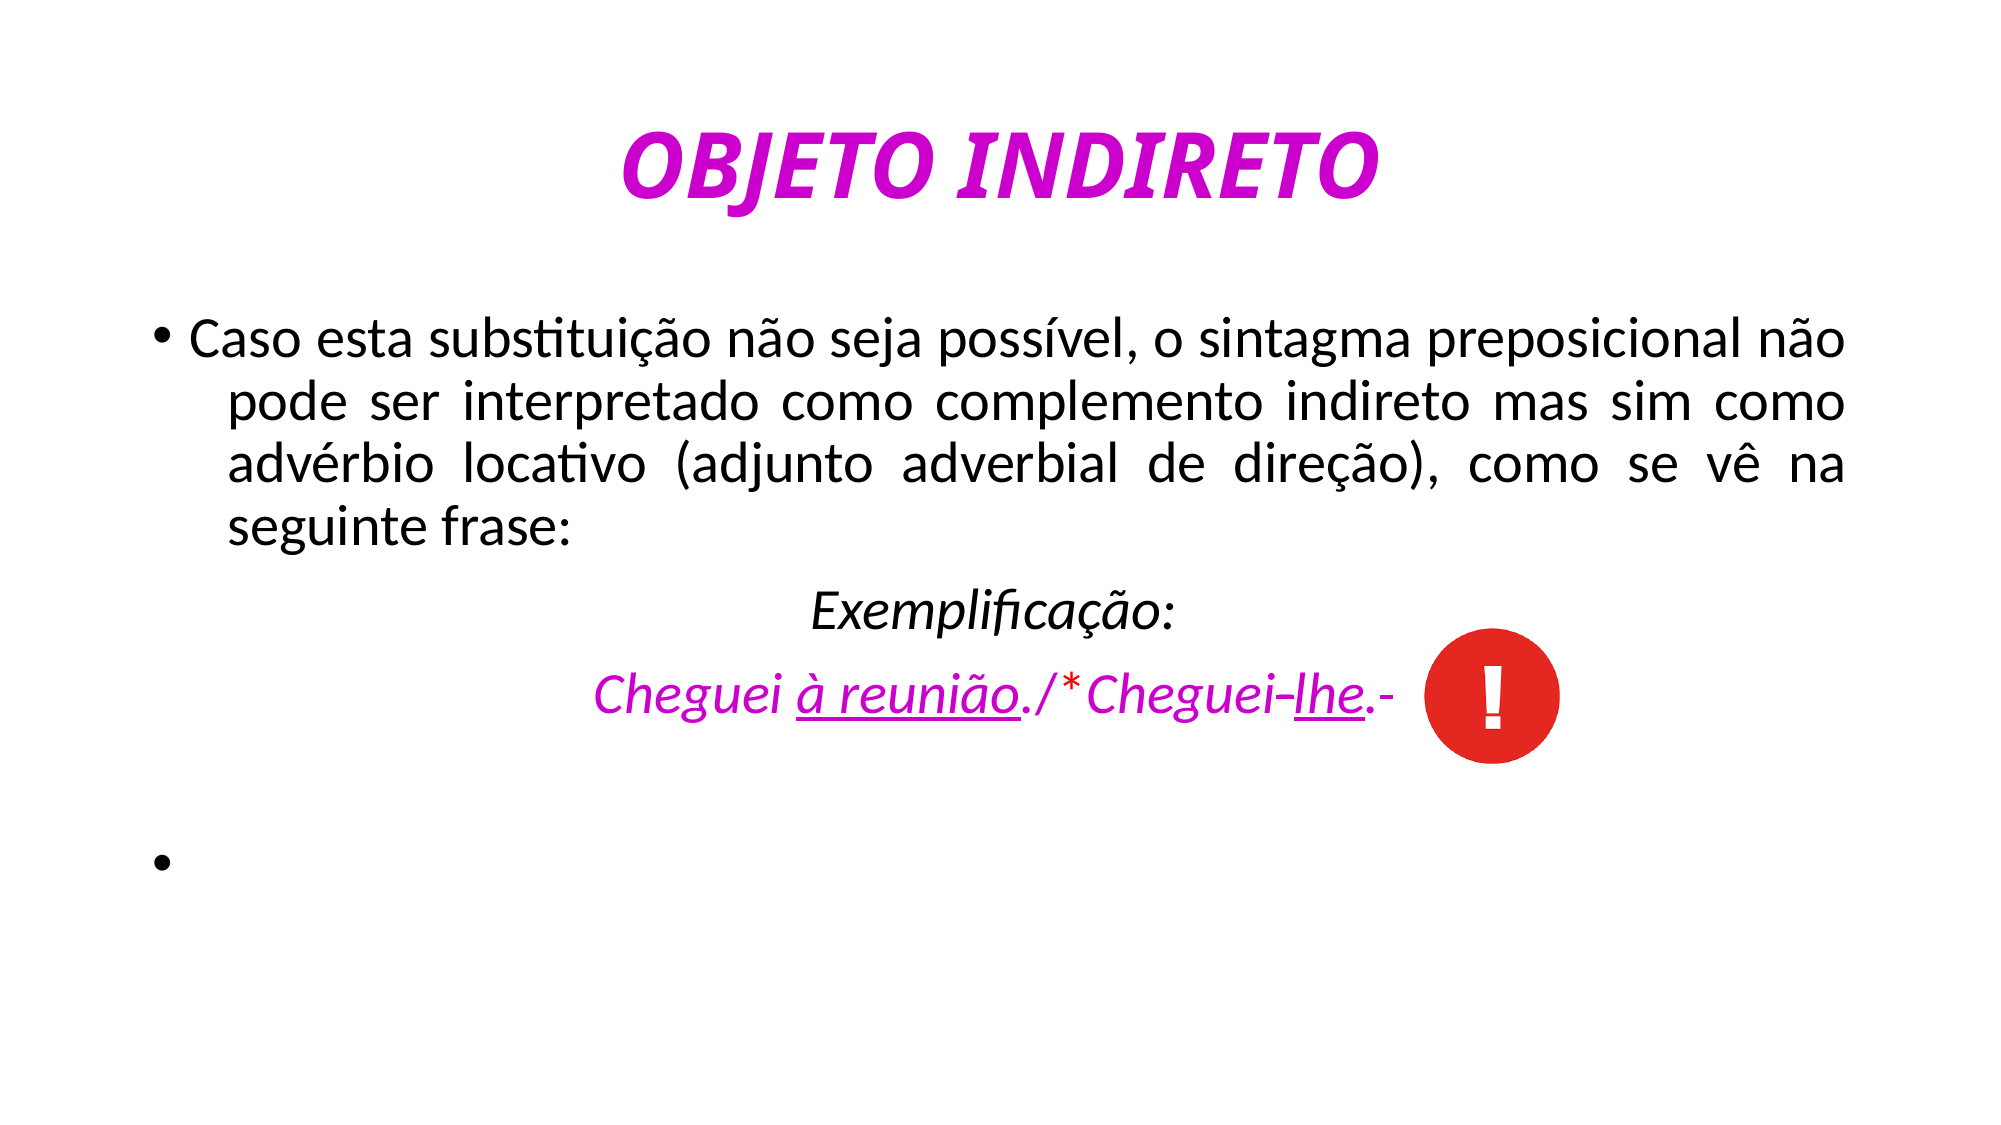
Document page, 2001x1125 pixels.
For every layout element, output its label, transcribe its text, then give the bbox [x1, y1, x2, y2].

title OBJETO INDIRETO [137, 59, 1863, 278]
list Caso esta substituição não seja possível, o sintagma preposicional não pode ser interpretado como complemento indireto mas sim como advérbio locativo (adjunto adverbial de direção), como se vê na seguinte frase: Exemplificação: Cheguei à reunião./*Cheguei-lhe. [137, 299, 1863, 1014]
picture [1424, 628, 1560, 764]
